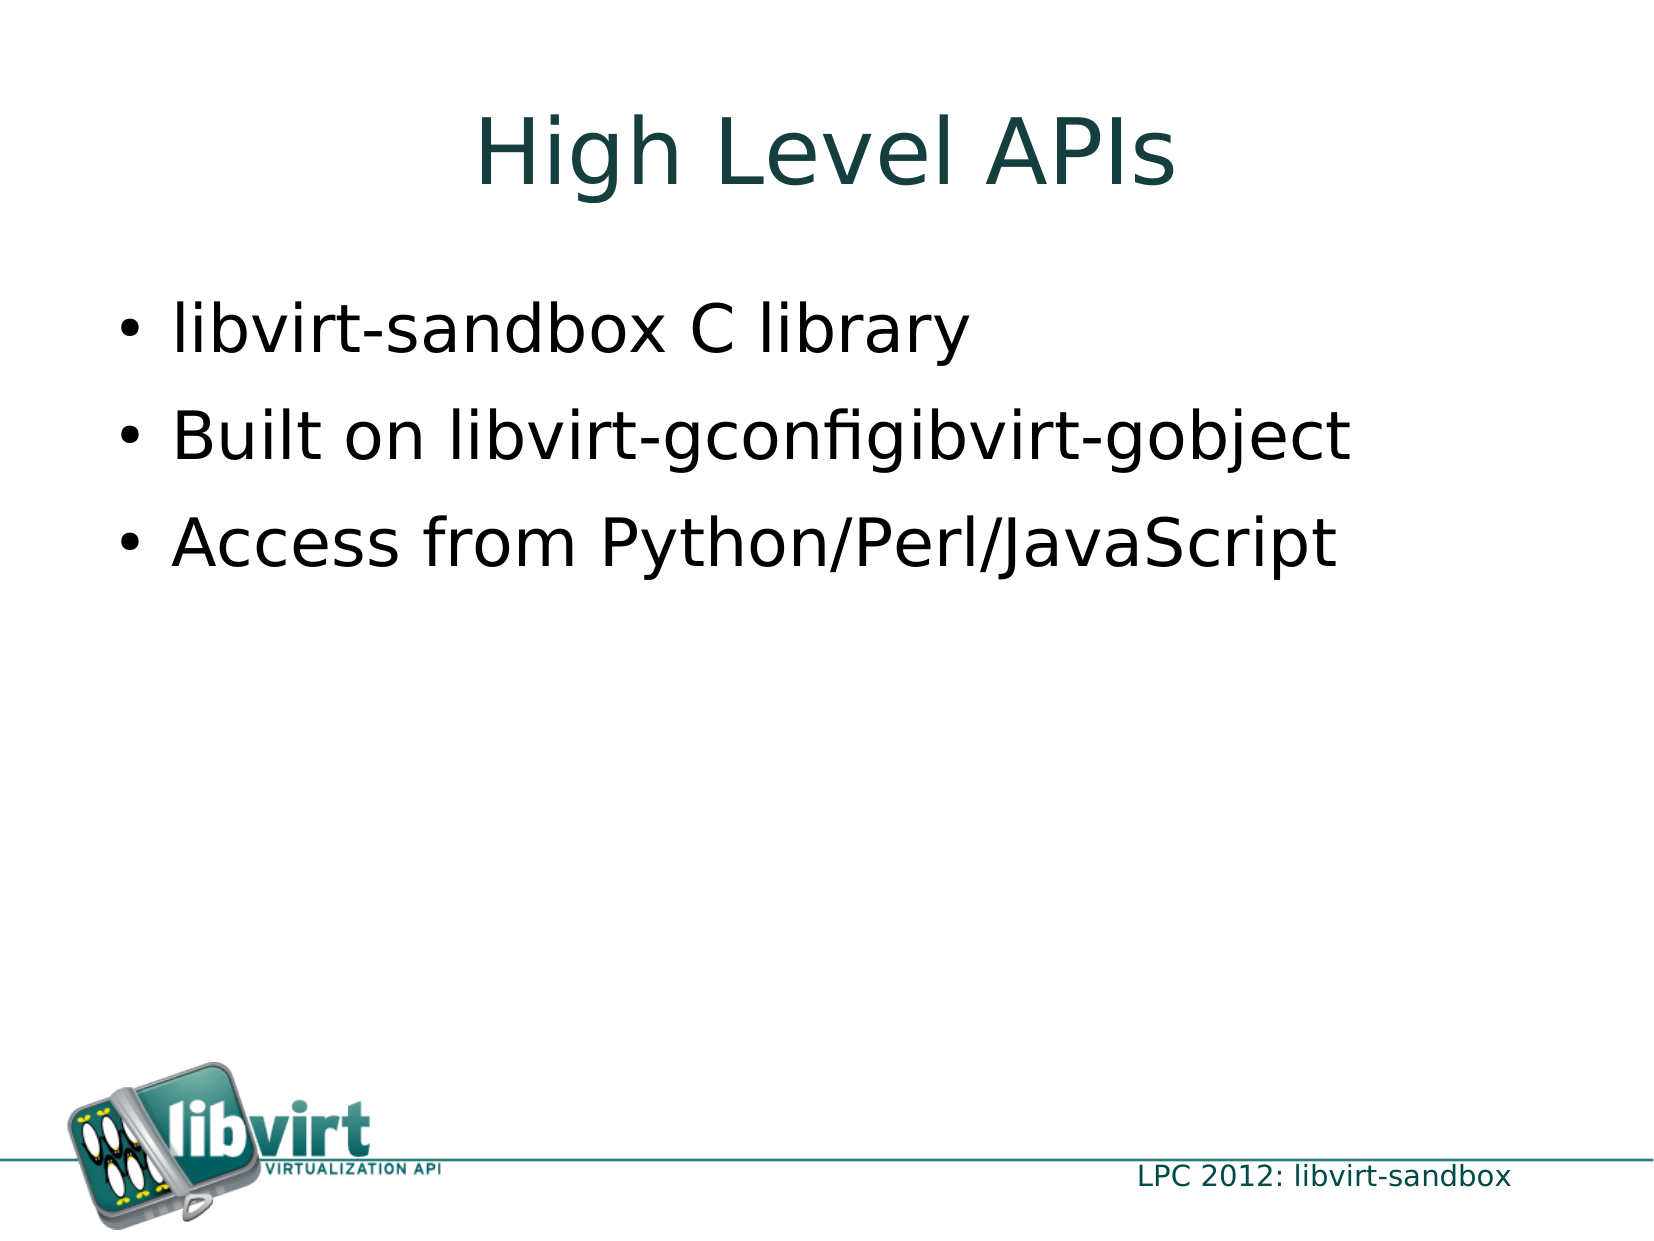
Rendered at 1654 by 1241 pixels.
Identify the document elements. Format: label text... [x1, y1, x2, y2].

list libvirt-sandbox C library Built on libvirt-gconfigibvirt-gobject Access from Python/Perl/JavaScript [82, 290, 1571, 1062]
text_box LPC 2012: libvirt-sandbox [1122, 1151, 1654, 1211]
title High Level APIs [82, 49, 1571, 257]
picture [0, 1062, 1654, 1230]
